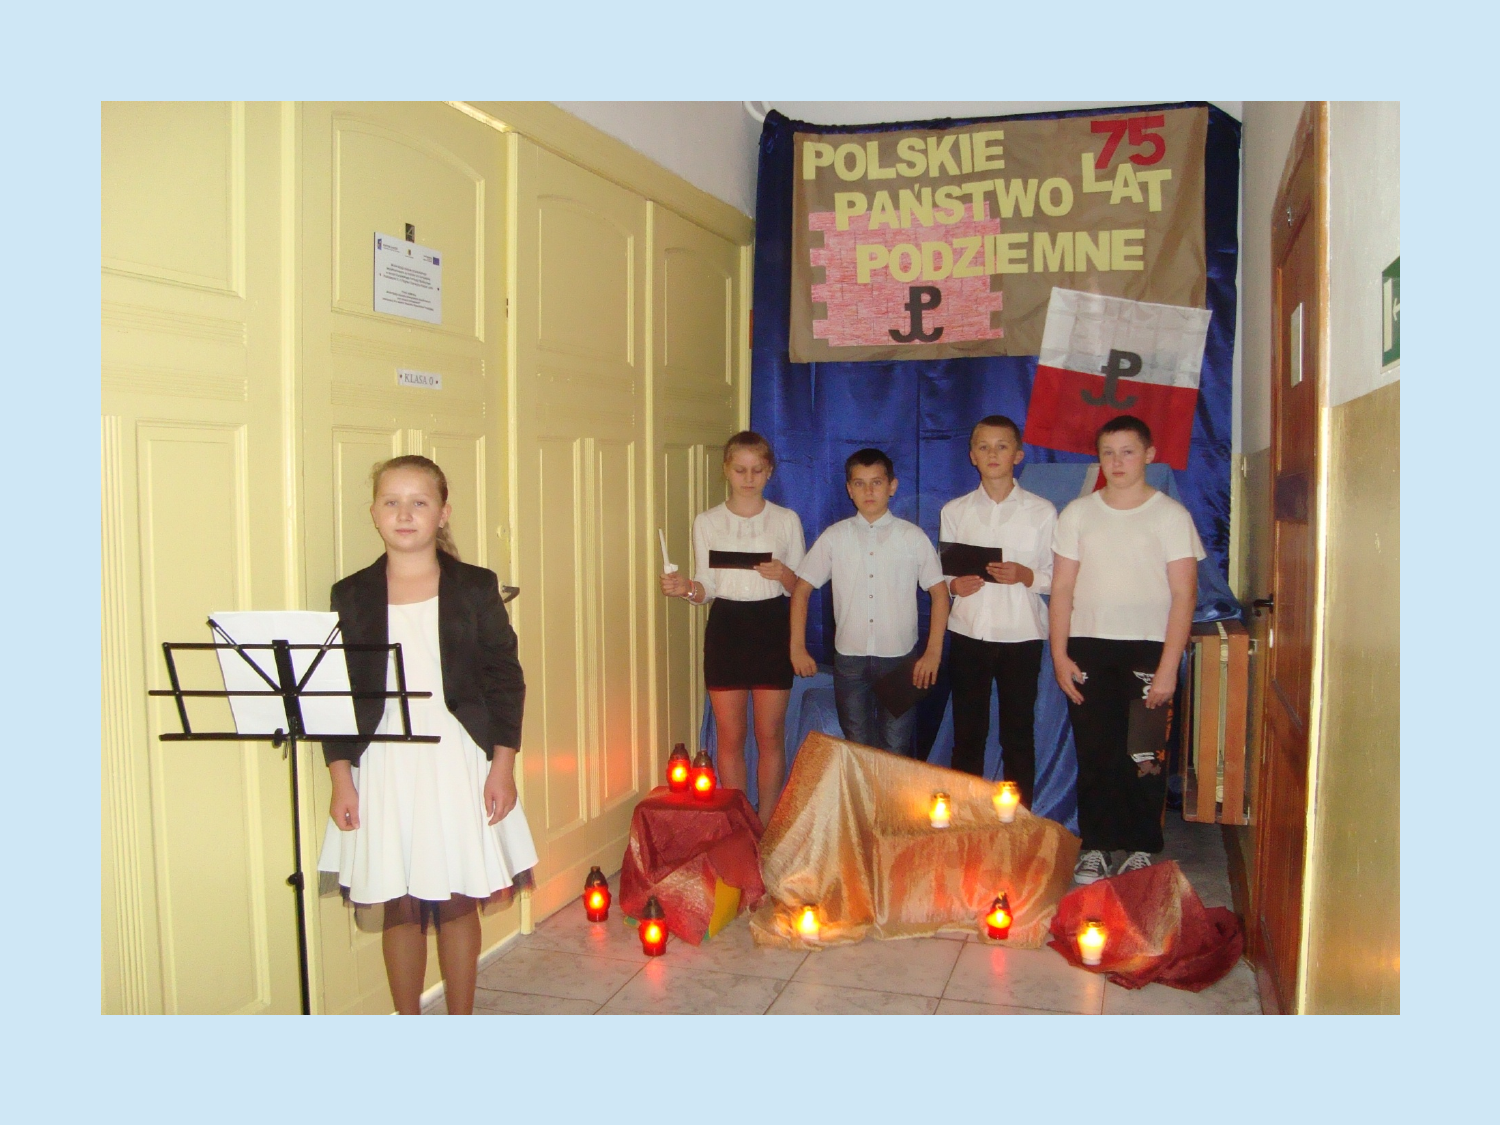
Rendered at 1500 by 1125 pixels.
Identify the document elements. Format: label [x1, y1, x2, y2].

picture [101, 101, 1400, 1015]
